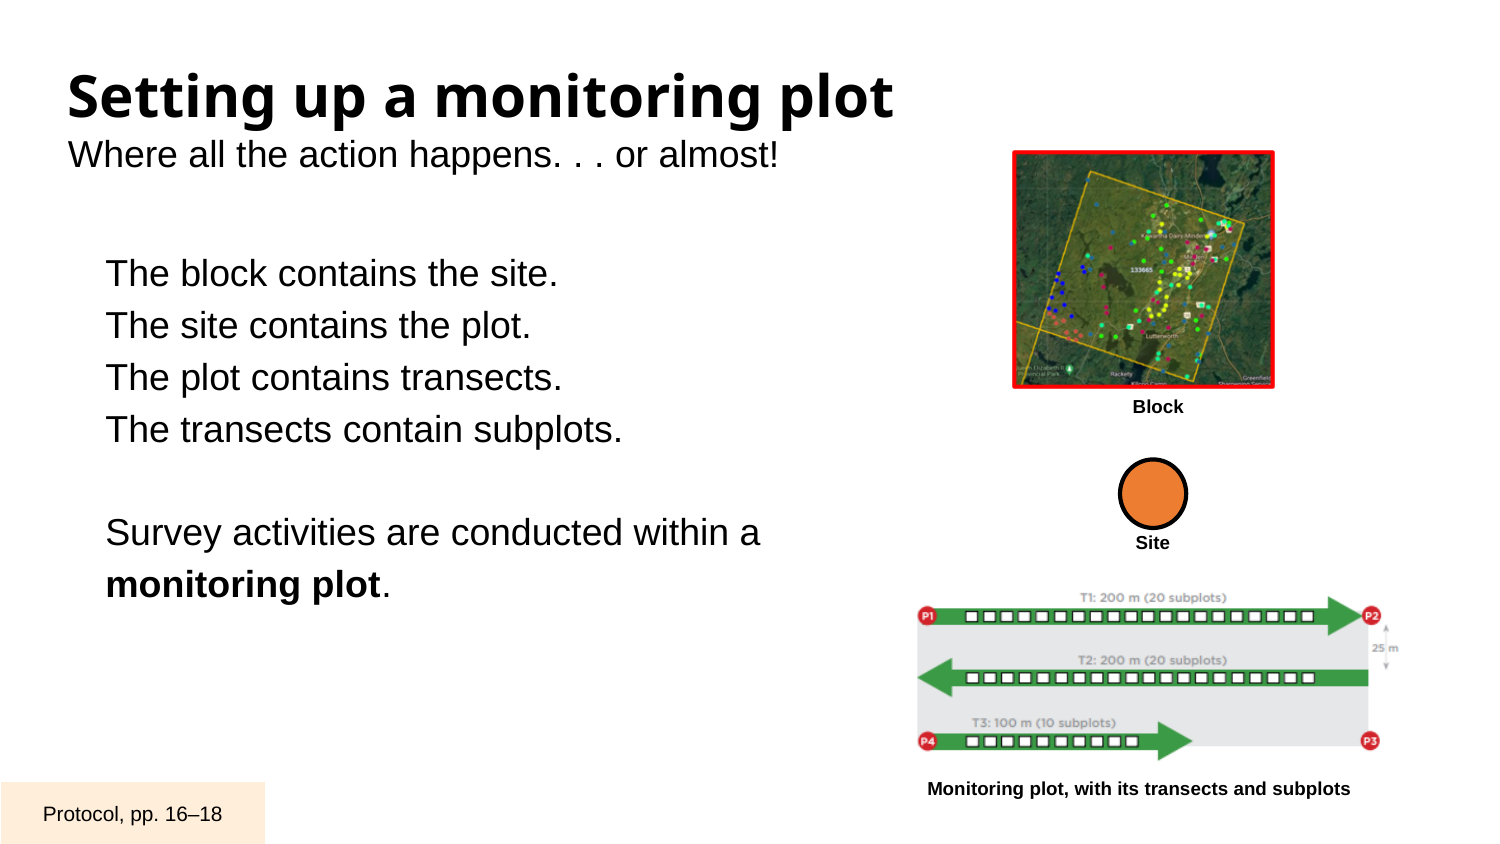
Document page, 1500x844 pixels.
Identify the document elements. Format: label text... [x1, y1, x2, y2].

text_box Site [1120, 523, 1194, 562]
text_box Monitoring plot, with its transects and subplots [912, 768, 1409, 807]
text_box Setting up a monitoring plot Where all the action happens. . . or almost! [52, 44, 1407, 191]
picture [906, 589, 1404, 763]
list The block contains the site. The site contains the plot. The plot contains transects. The transects contain subplots. Survey activities are conducted within a monitoring plot. [52, 227, 877, 752]
picture [1012, 151, 1275, 389]
text_box Protocol, pp. 16–18 [1, 782, 265, 844]
text_box [1120, 459, 1187, 523]
text_box Block [1117, 387, 1234, 426]
